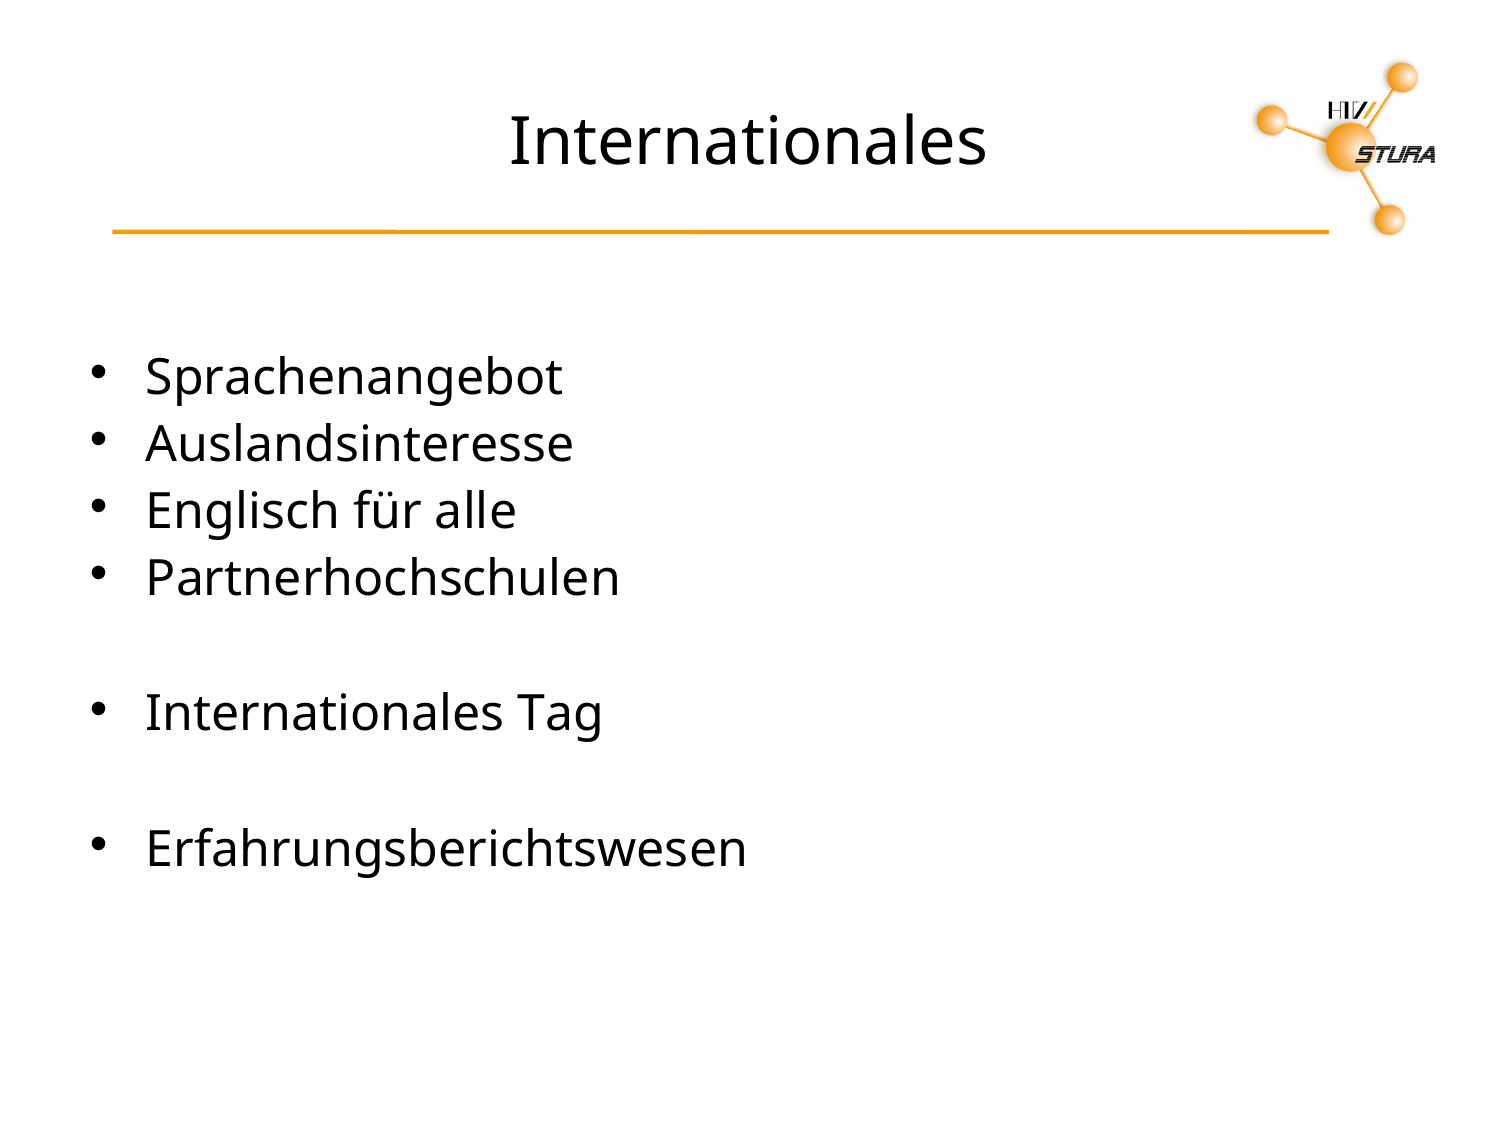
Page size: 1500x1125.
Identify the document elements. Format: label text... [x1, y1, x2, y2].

picture [1246, 54, 1435, 242]
list Sprachenangebot Auslandsinteresse Englisch für alle Partnerhochschulen Internationales Tag Erfahrungsberichtswesen [75, 262, 1426, 1093]
title Internationales [74, 45, 1424, 233]
